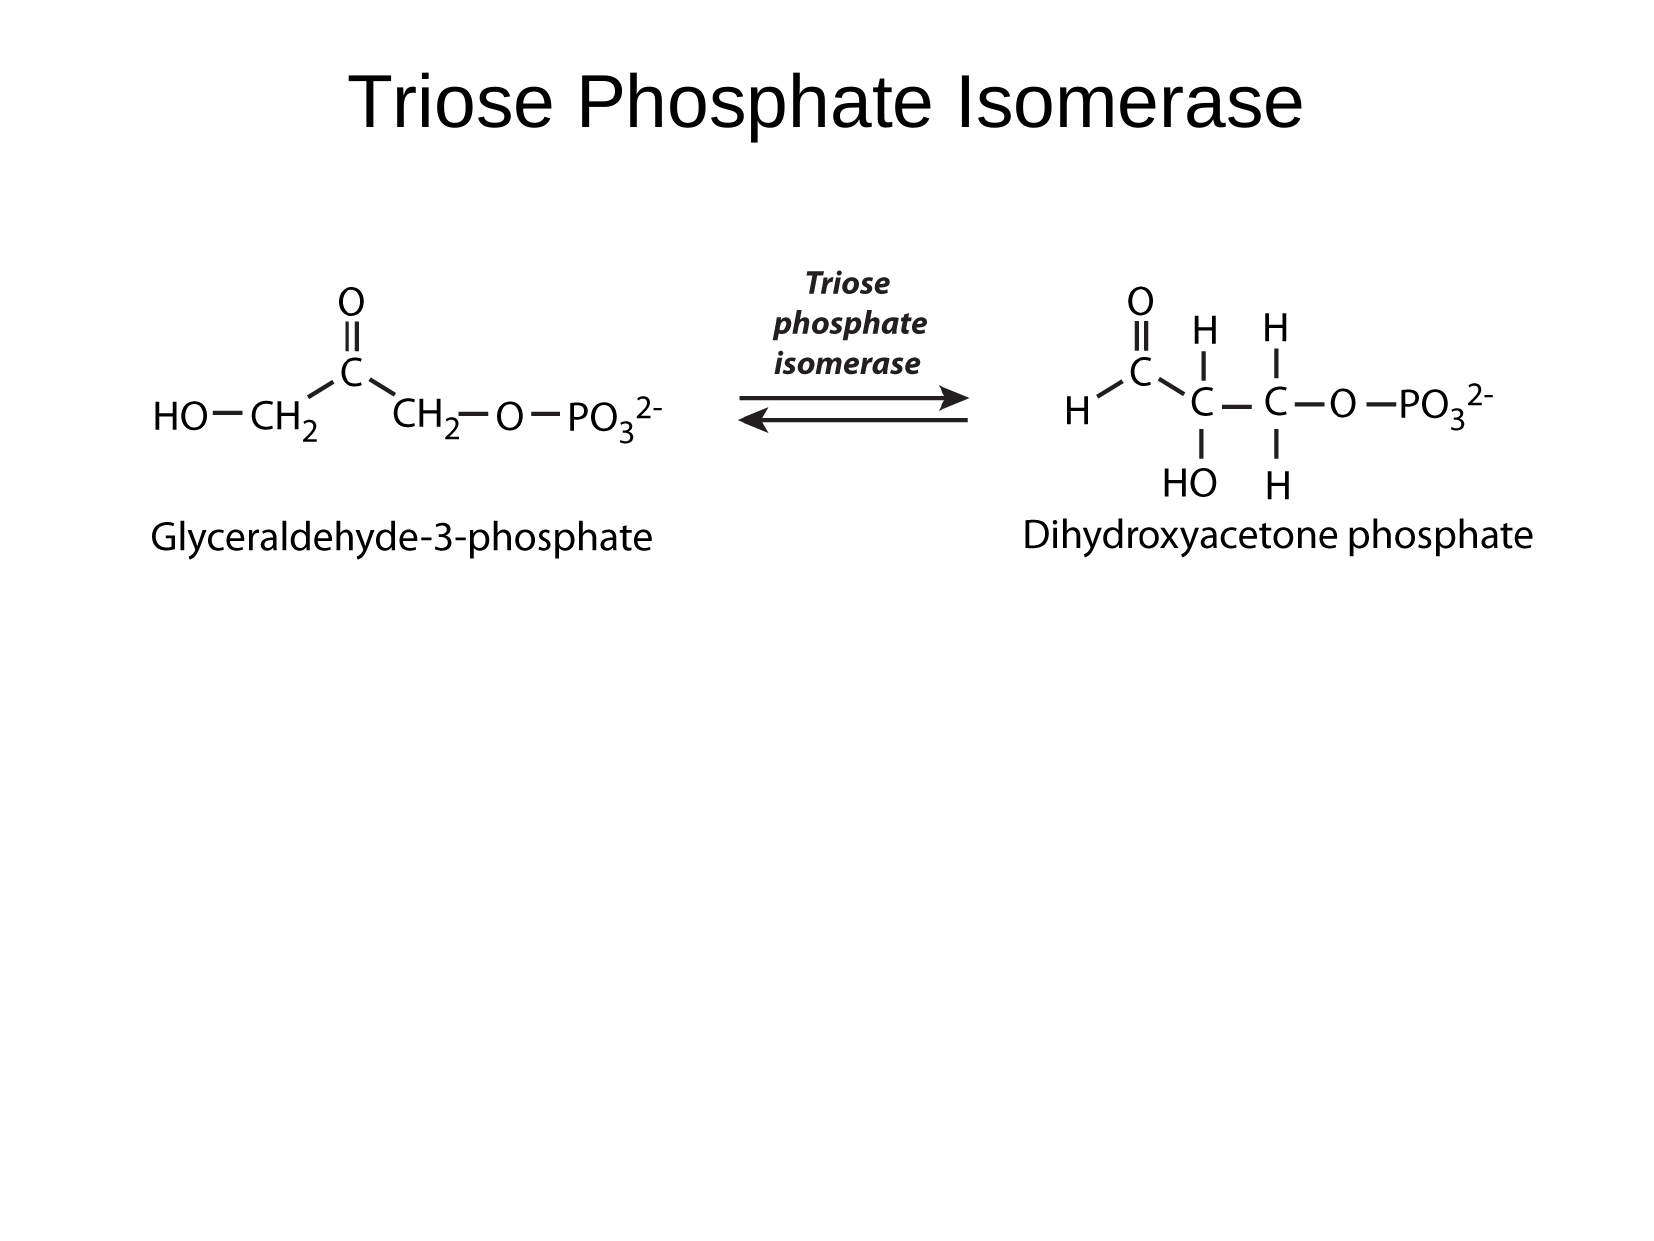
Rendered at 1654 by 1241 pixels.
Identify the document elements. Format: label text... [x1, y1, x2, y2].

title Triose Phosphate Isomerase [82, 55, 1571, 145]
picture [150, 264, 1535, 563]
